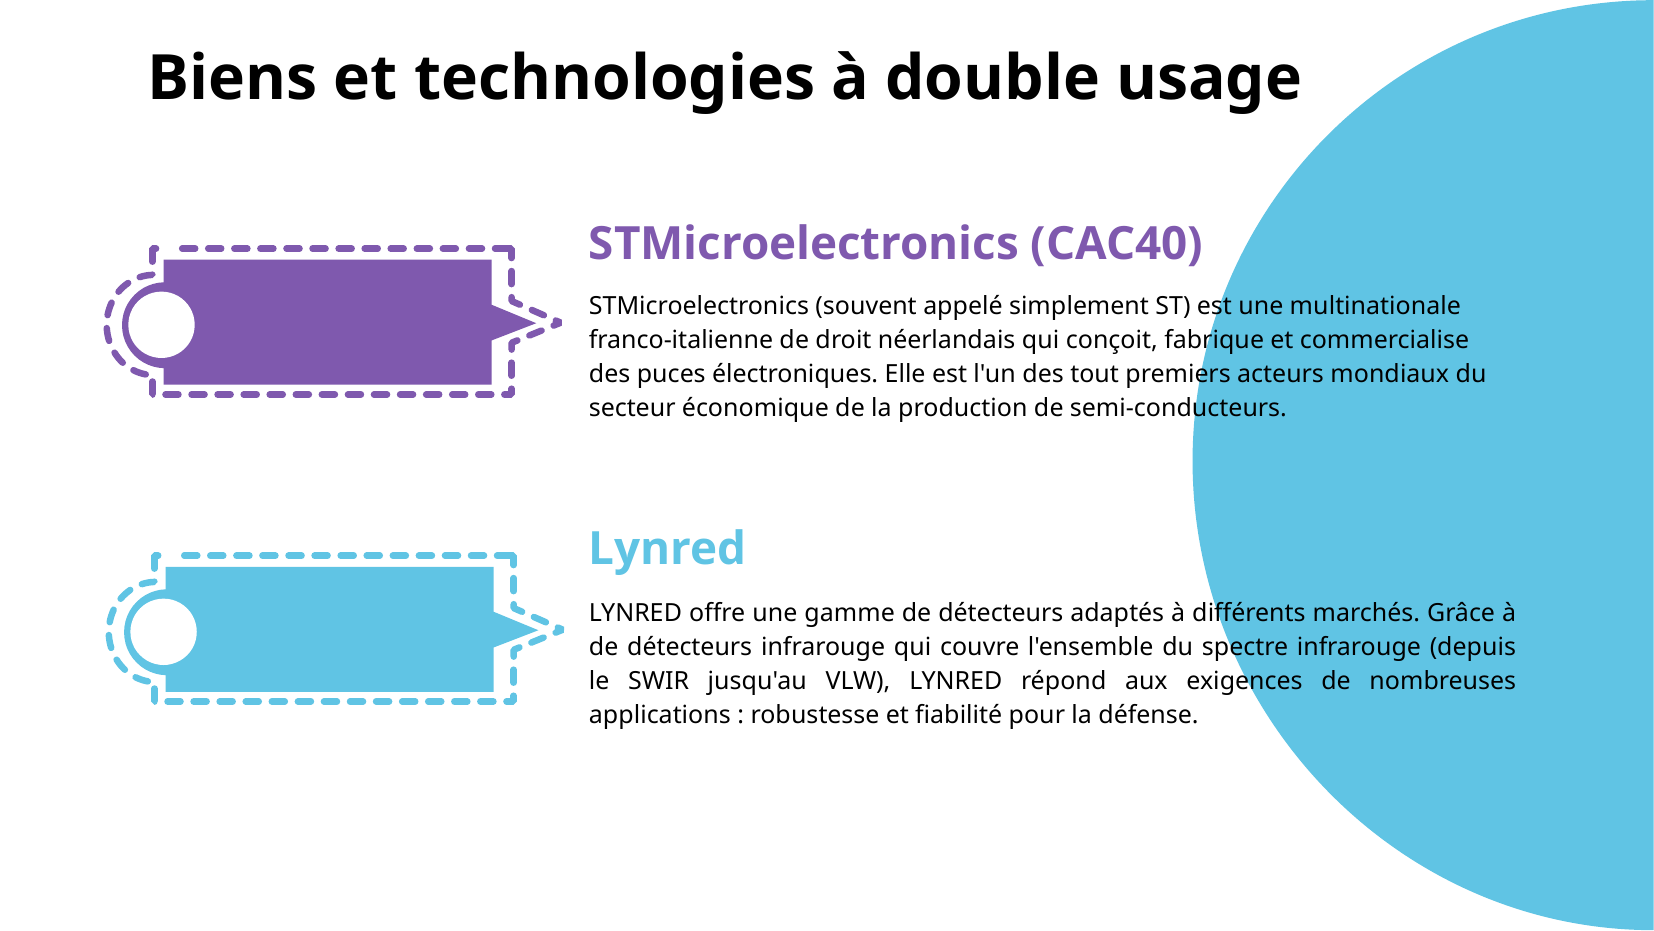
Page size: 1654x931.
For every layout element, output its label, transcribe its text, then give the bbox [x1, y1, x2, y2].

title STMicroelectronics (souvent appelé simplement ST) est une multinationale franco-italienne de droit néerlandais qui conçoit, fabrique et commercialise des puces électroniques. Elle est l'un des tout premiers acteurs mondiaux du secteur économique de la production de semi-conducteurs. [588, 287, 1506, 389]
text_box [124, 566, 539, 692]
title STMicroelectronics (CAC40) [588, 178, 1418, 287]
title Lynred [589, 495, 1086, 594]
title LYNRED offre une gamme de détecteurs adaptés à différents marchés. Grâce à de détecteurs infrarouge qui couvre l'ensemble du spectre infrarouge (depuis le SWIR jusqu'au VLW), LYNRED répond aux exigences de nombreuses applications : robustesse et fiabilité pour la défense. [589, 594, 1524, 696]
text_box [122, 259, 537, 385]
title Biens et technologies à double usage [147, 33, 1530, 119]
